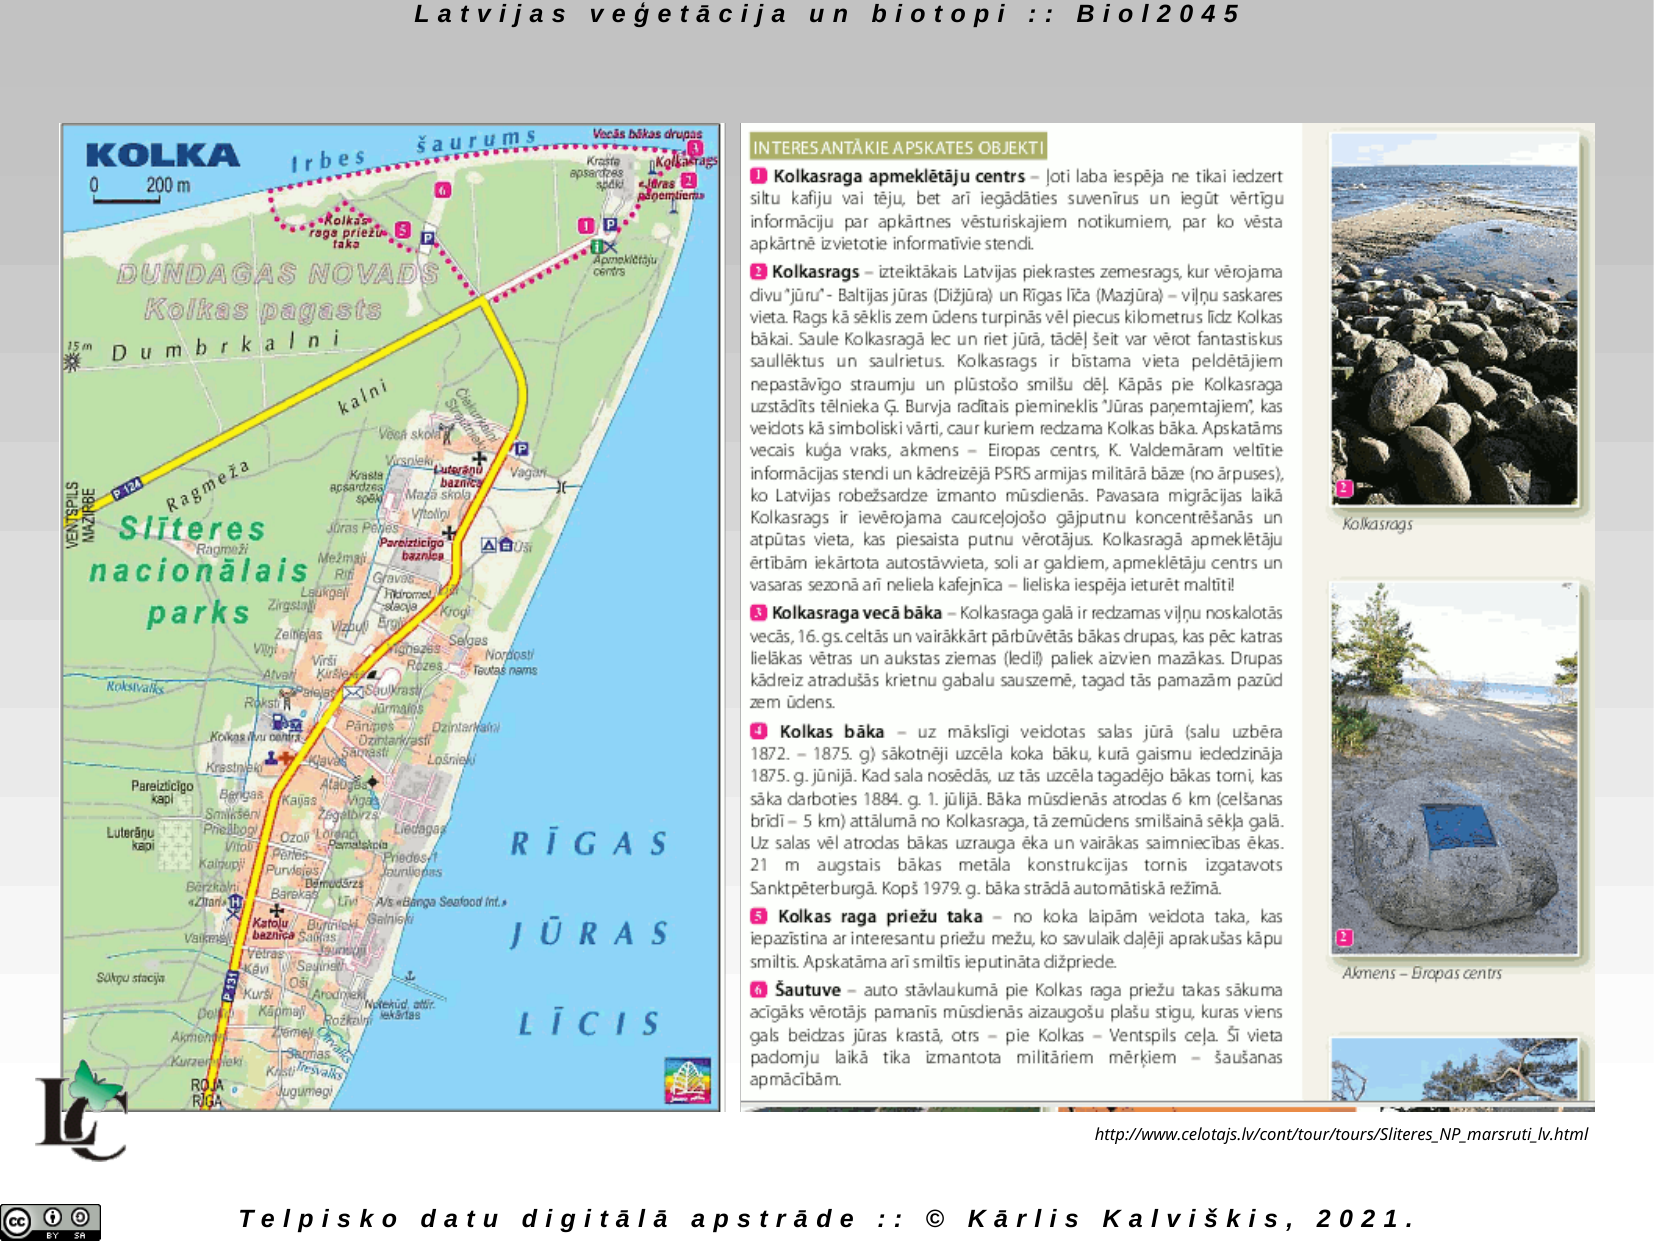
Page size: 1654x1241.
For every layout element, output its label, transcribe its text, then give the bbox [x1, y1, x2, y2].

text_box http://www.celotajs.lv/cont/tour/tours/Sliteres_NP_marsruti_lv.html [1074, 1125, 1590, 1146]
picture [0, 0, 1654, 1241]
